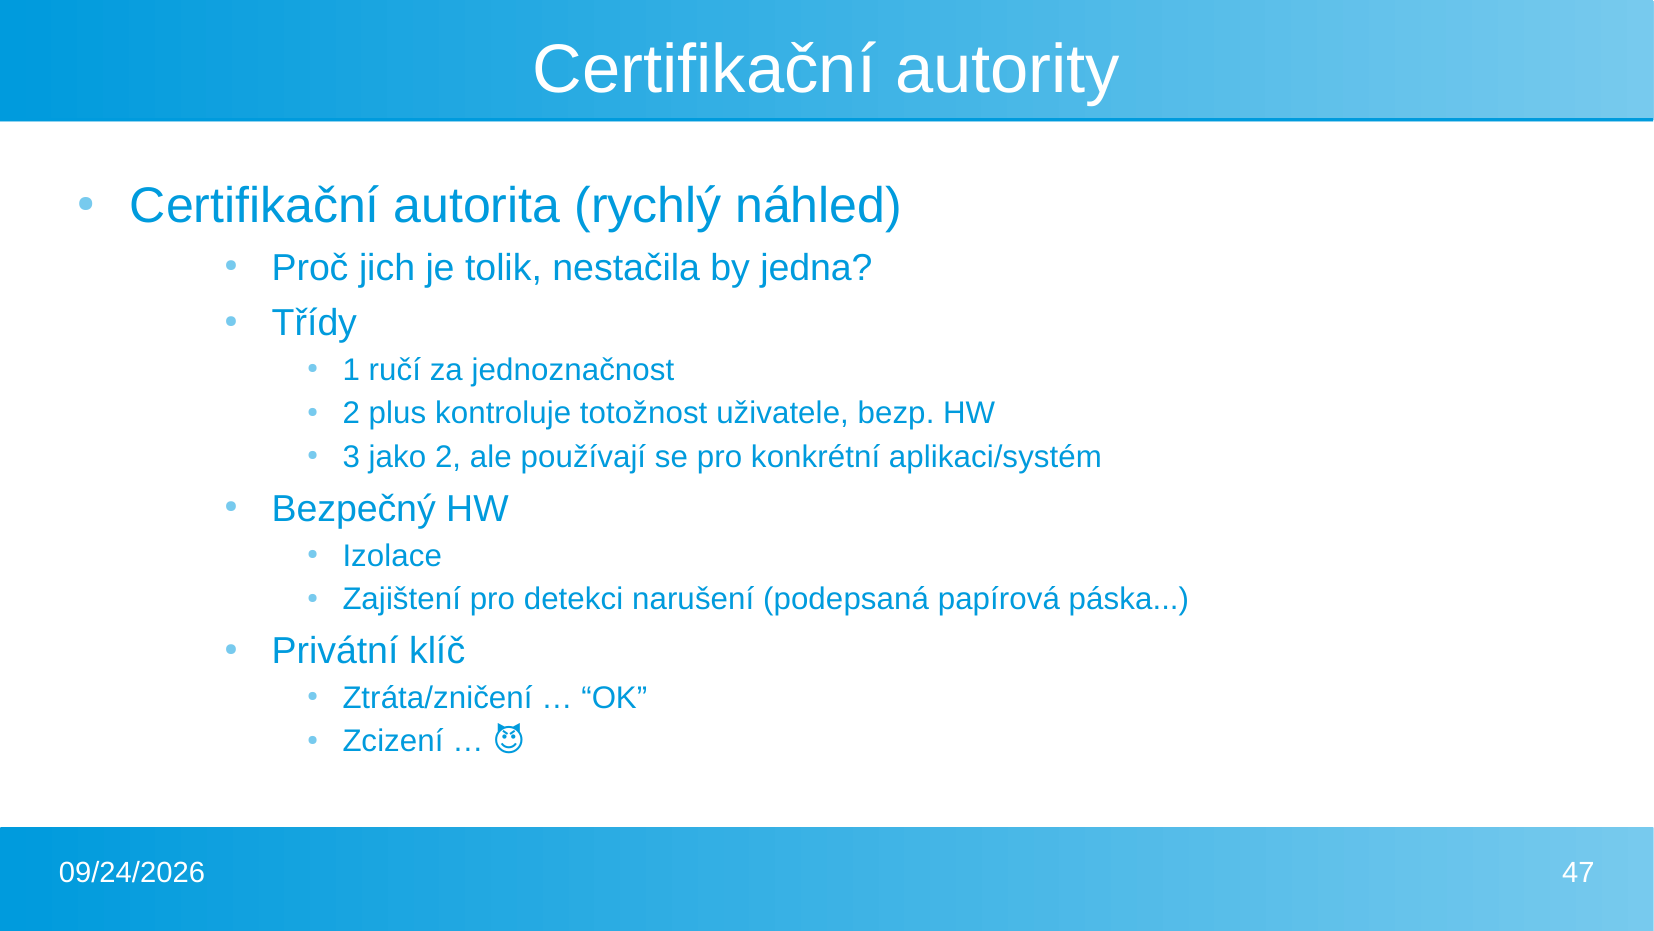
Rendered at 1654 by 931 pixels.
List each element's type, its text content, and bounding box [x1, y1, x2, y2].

title Certifikační autority [59, 29, 1595, 108]
list Certifikační autorita (rychlý náhled) Proč jich je tolik, nestačila by jedna? Třídy 1 ručí za jednoznačnost 2 plus kontroluje totožnost uživatele, bezp. HW 3 jako 2, ale používají se pro konkrétní aplikaci/systém Bezpečný HW Izolace Zajištení pro detekci narušení (podepsaná papírová páska...) Privátní klíč Ztráta/zničení … “OK” Zcizení … 😈 [59, 177, 1595, 768]
